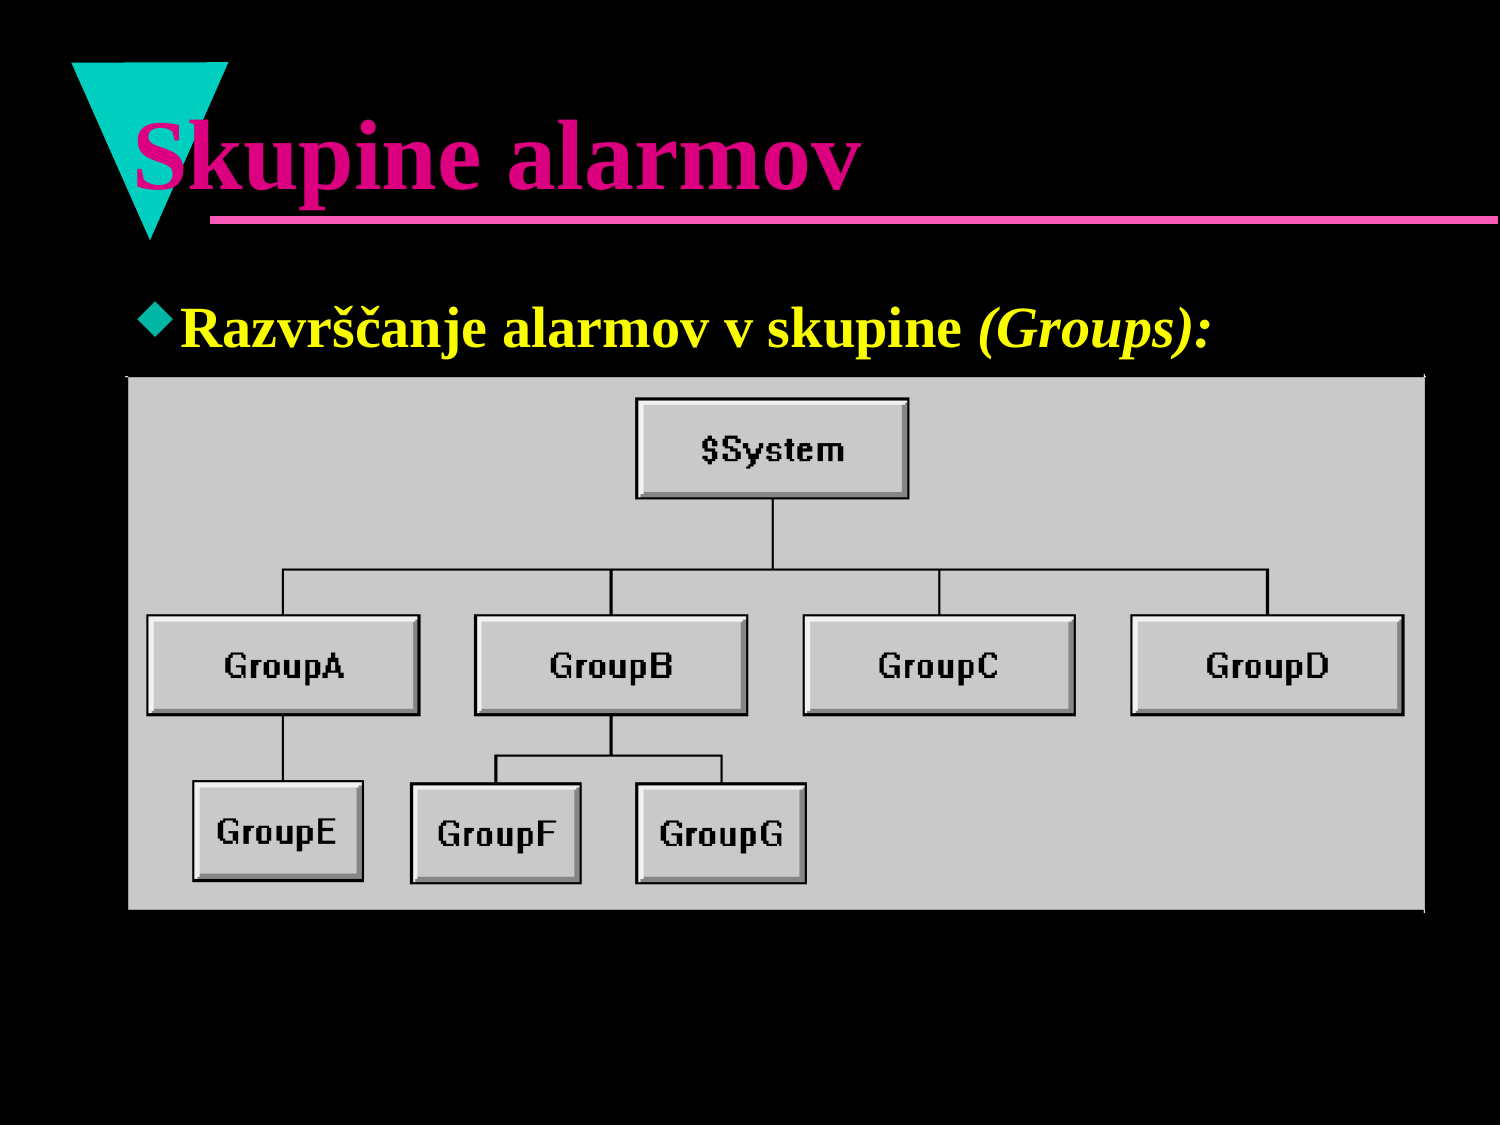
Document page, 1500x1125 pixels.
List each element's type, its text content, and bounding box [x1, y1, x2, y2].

title Skupine alarmov [117, 63, 1500, 251]
list Razvrščanje alarmov v skupine (Groups): Možnost razvrščanja v skupine (do 32 nivojev) Razvrščanje v skupine po tehnološko zaključenih celotah Če ne določimo skupine, je alarm razvrščen avtomatsko v sistemsko skupino ($System ) Največ 32 podskupin [118, 289, 1498, 963]
picture [125, 374, 1426, 913]
